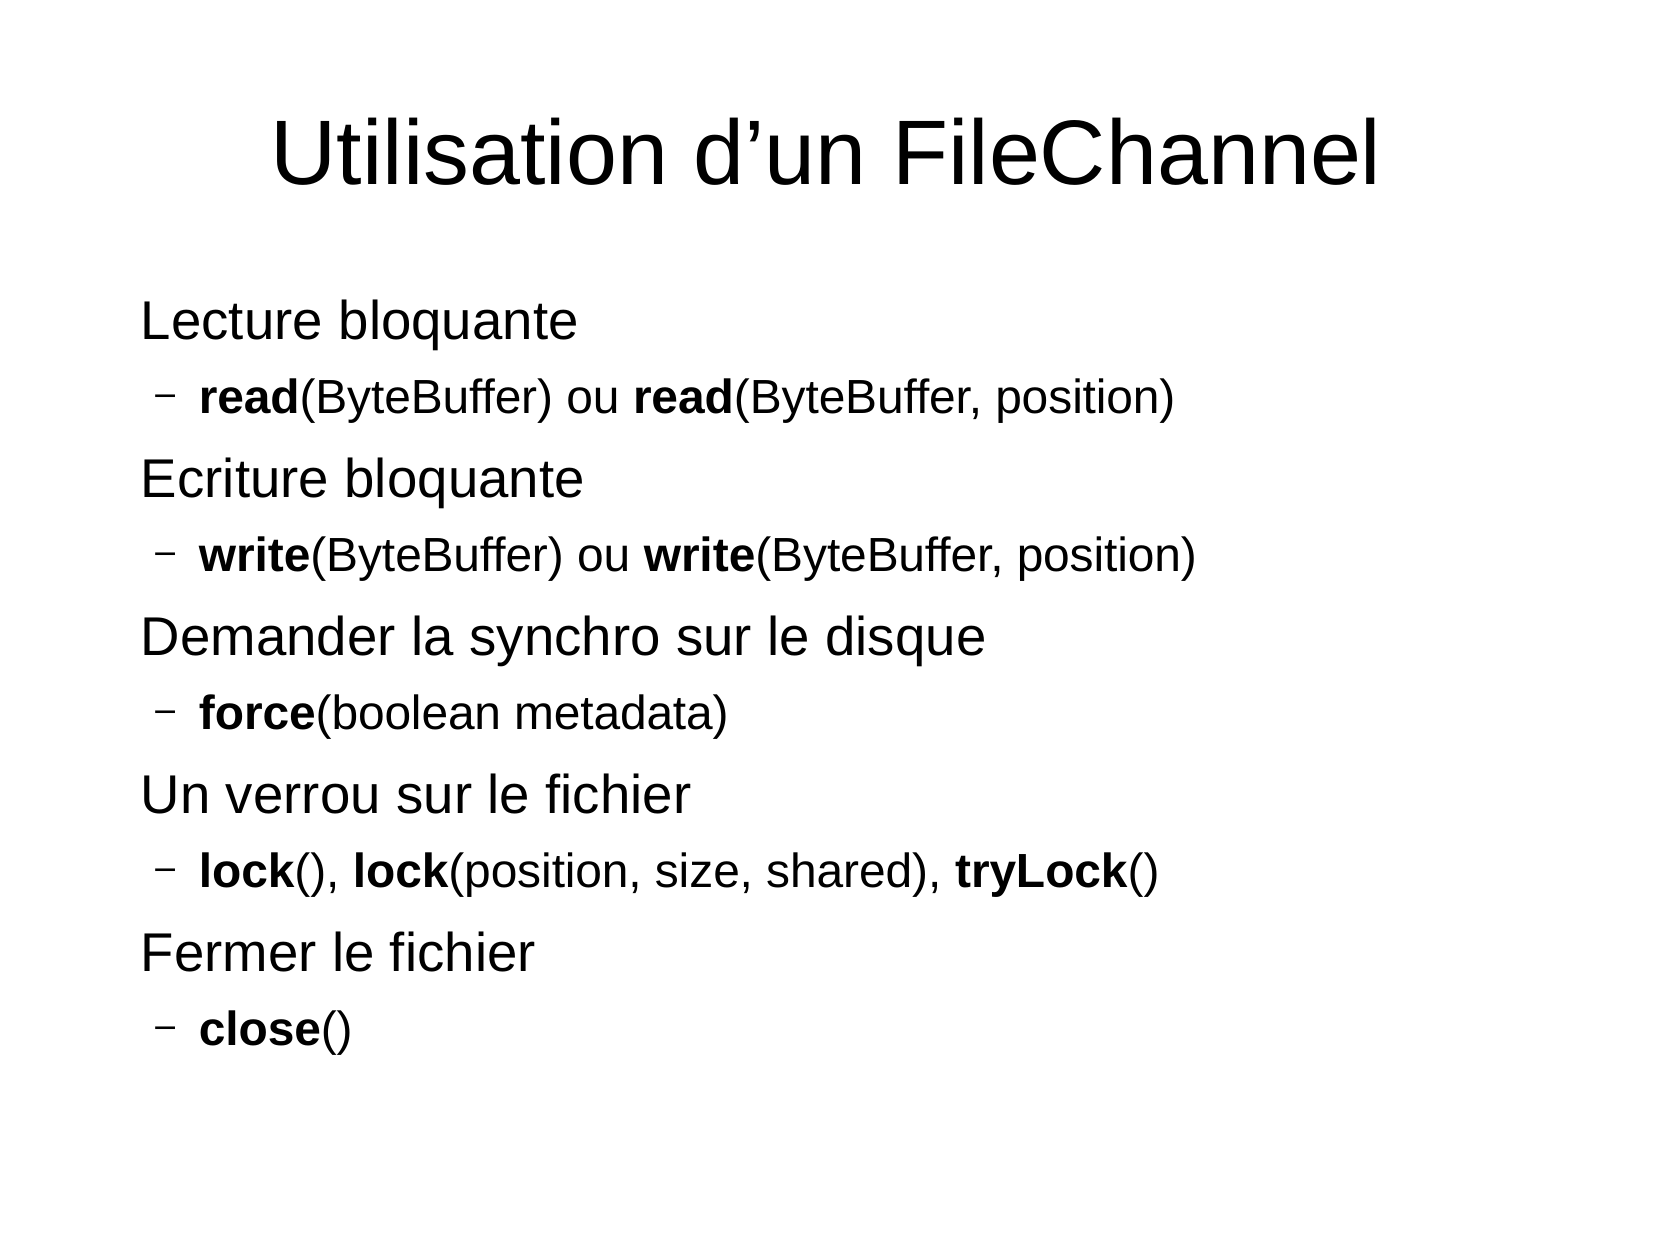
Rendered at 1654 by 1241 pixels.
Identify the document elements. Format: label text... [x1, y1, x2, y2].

list Lecture bloquante read(ByteBuffer) ou read(ByteBuffer, position) Ecriture bloquante write(ByteBuffer) ou write(ByteBuffer, position) Demander la synchro sur le disque force(boolean metadata) Un verrou sur le fichier lock(), lock(position, size, shared), tryLock() Fermer le fichier close() [82, 290, 1571, 1066]
title Utilisation d’un FileChannel [82, 49, 1571, 257]
